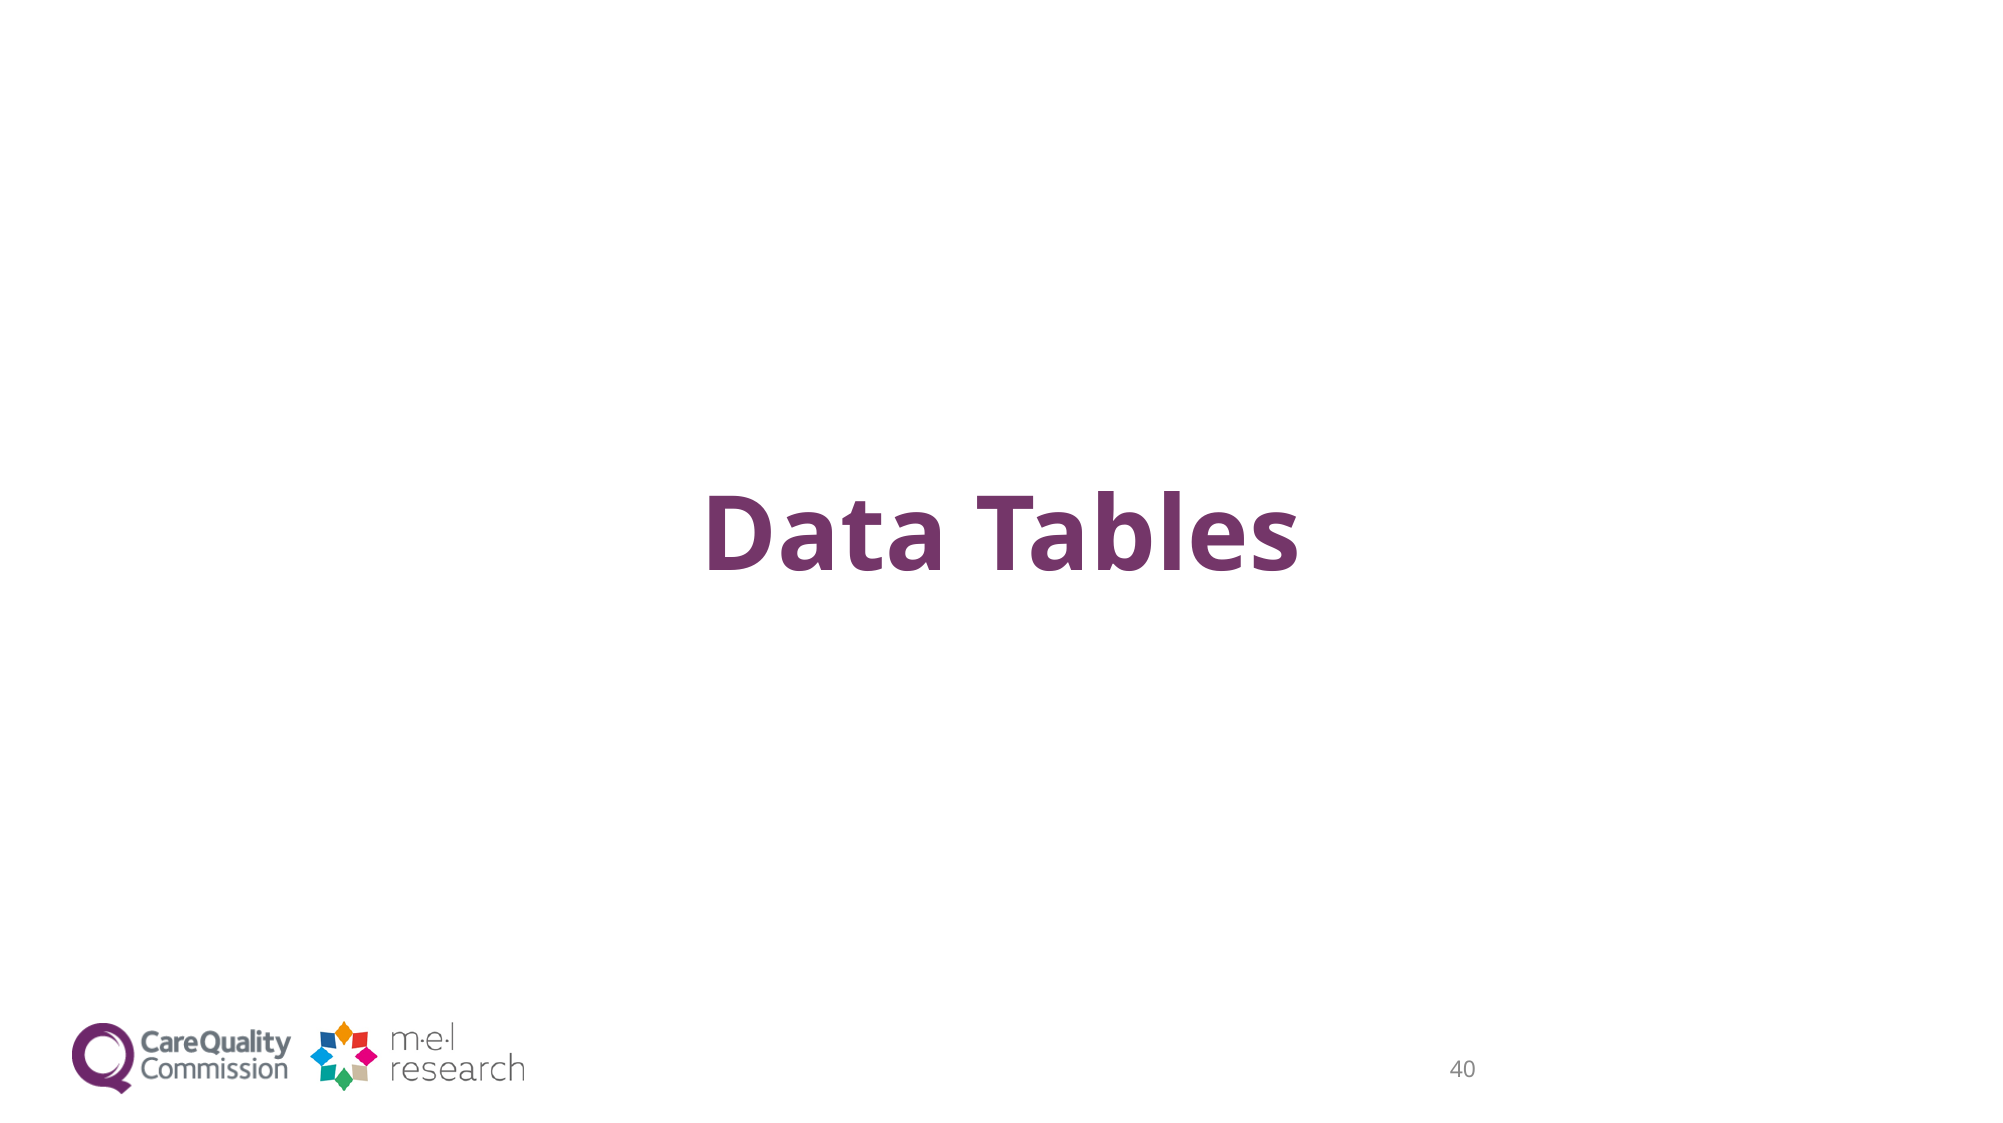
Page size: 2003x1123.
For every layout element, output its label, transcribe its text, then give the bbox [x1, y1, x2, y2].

picture [310, 1021, 524, 1091]
picture [70, 1021, 294, 1097]
text_box 40 [1434, 1039, 1902, 1100]
title Data Tables [134, 445, 1868, 562]
